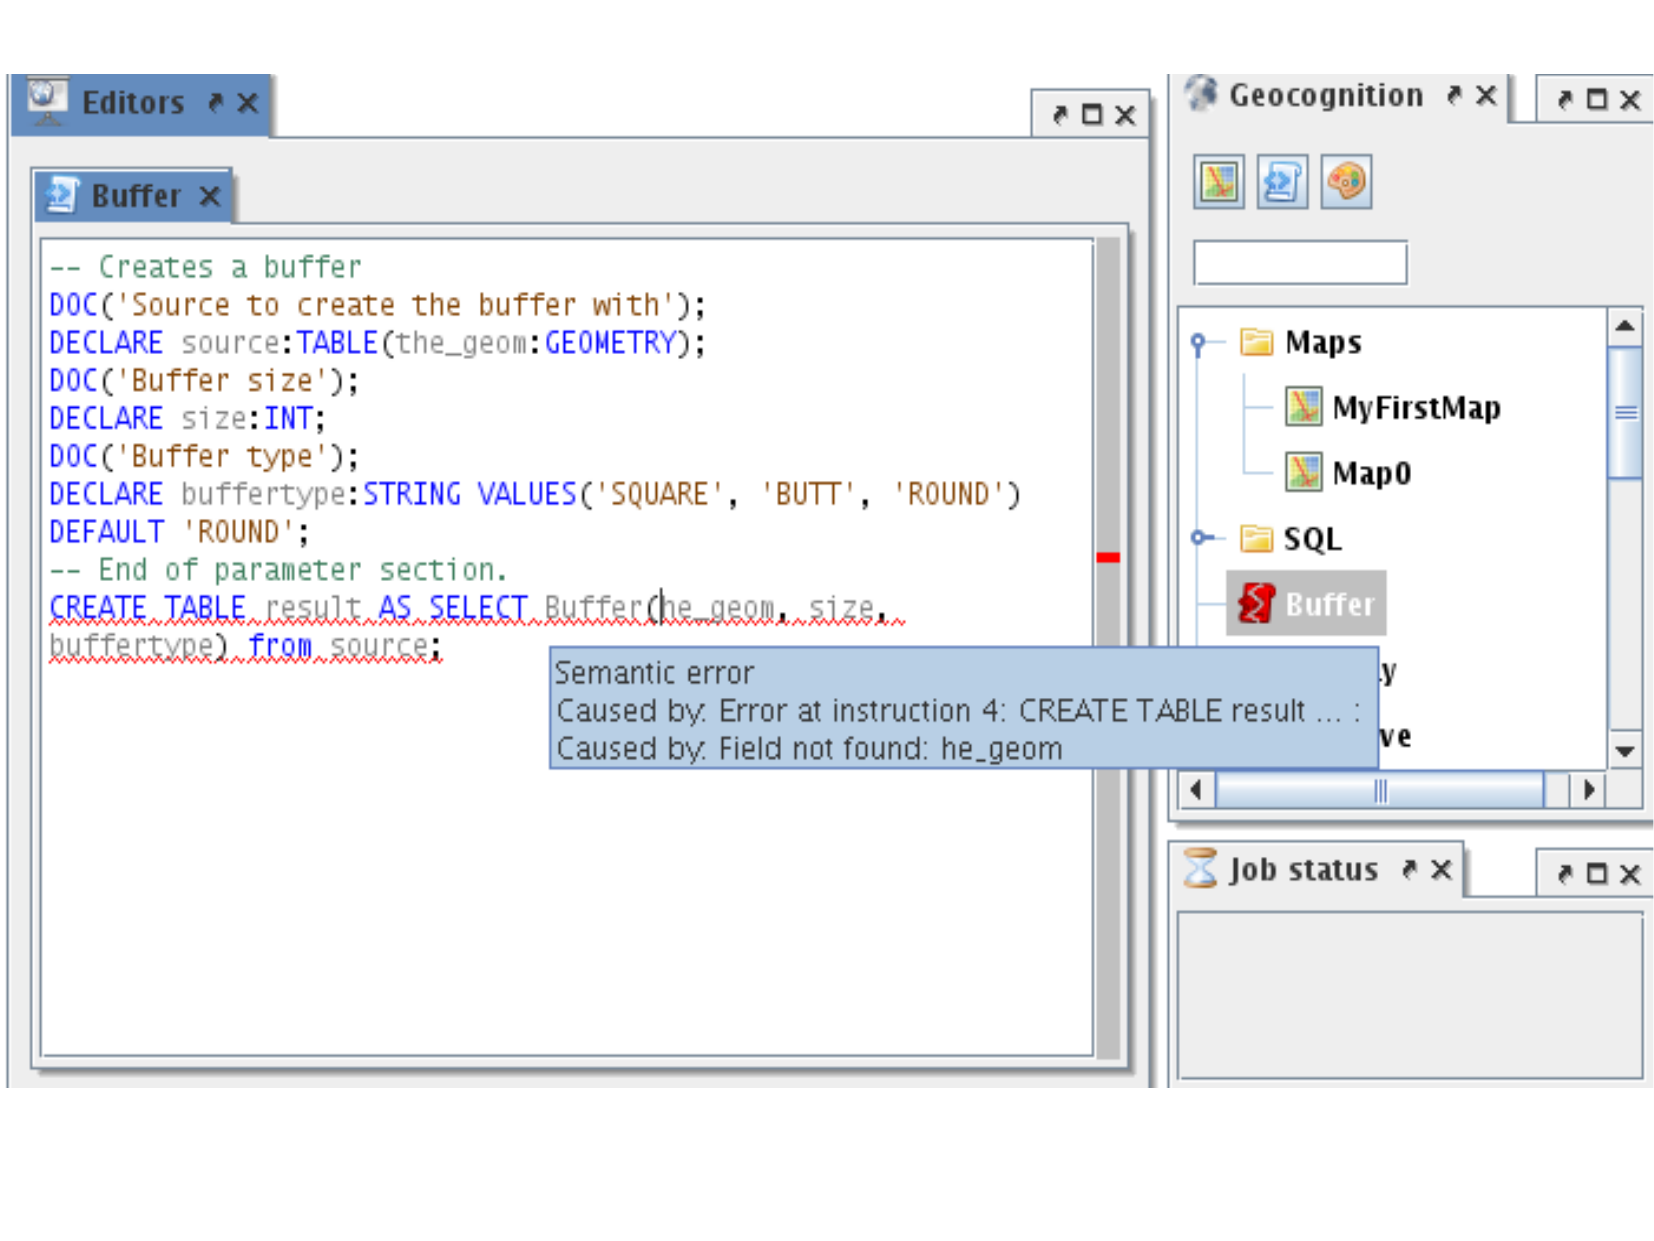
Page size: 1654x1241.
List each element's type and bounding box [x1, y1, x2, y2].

picture [0, 74, 1654, 1088]
